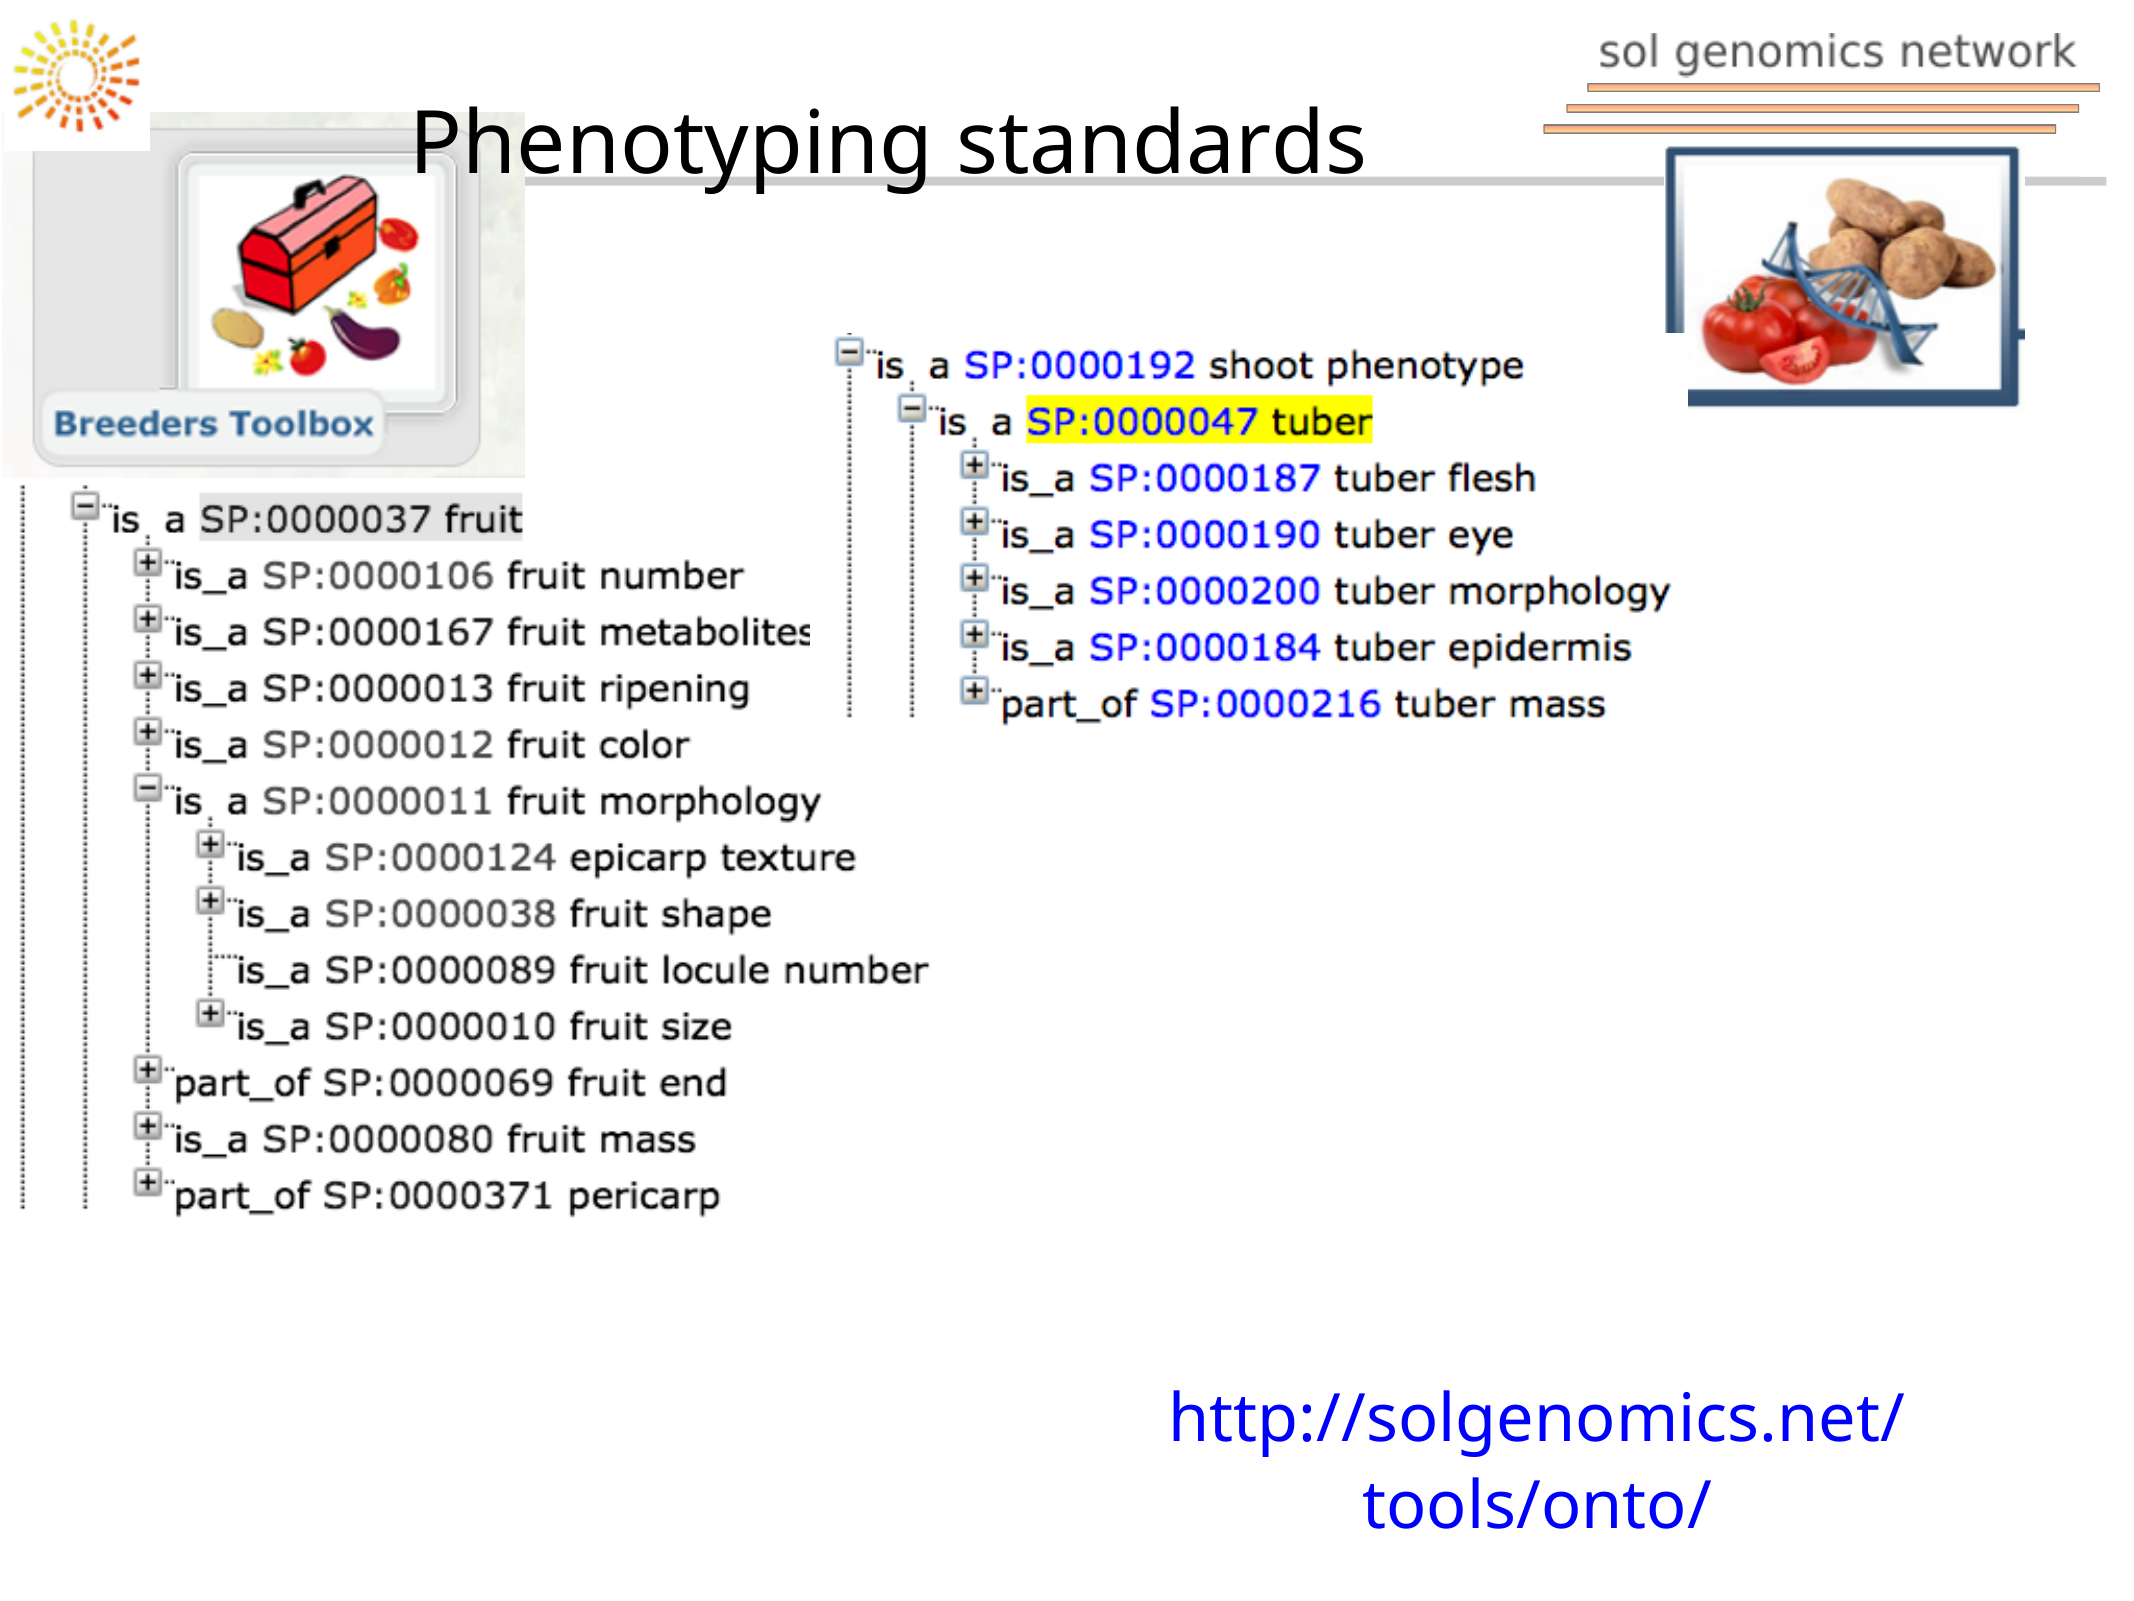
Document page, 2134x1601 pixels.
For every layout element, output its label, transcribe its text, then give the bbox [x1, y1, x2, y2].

picture [2, 6, 525, 478]
picture [0, 143, 2025, 1276]
text_box [1587, 83, 2100, 92]
text_box [1543, 124, 2057, 134]
text_box http://solgenomics.net/tools/onto/ [1049, 1363, 2025, 1456]
text_box Phenotyping standards [262, 75, 1538, 191]
text_box [1566, 104, 2080, 113]
picture [1597, 33, 2078, 78]
